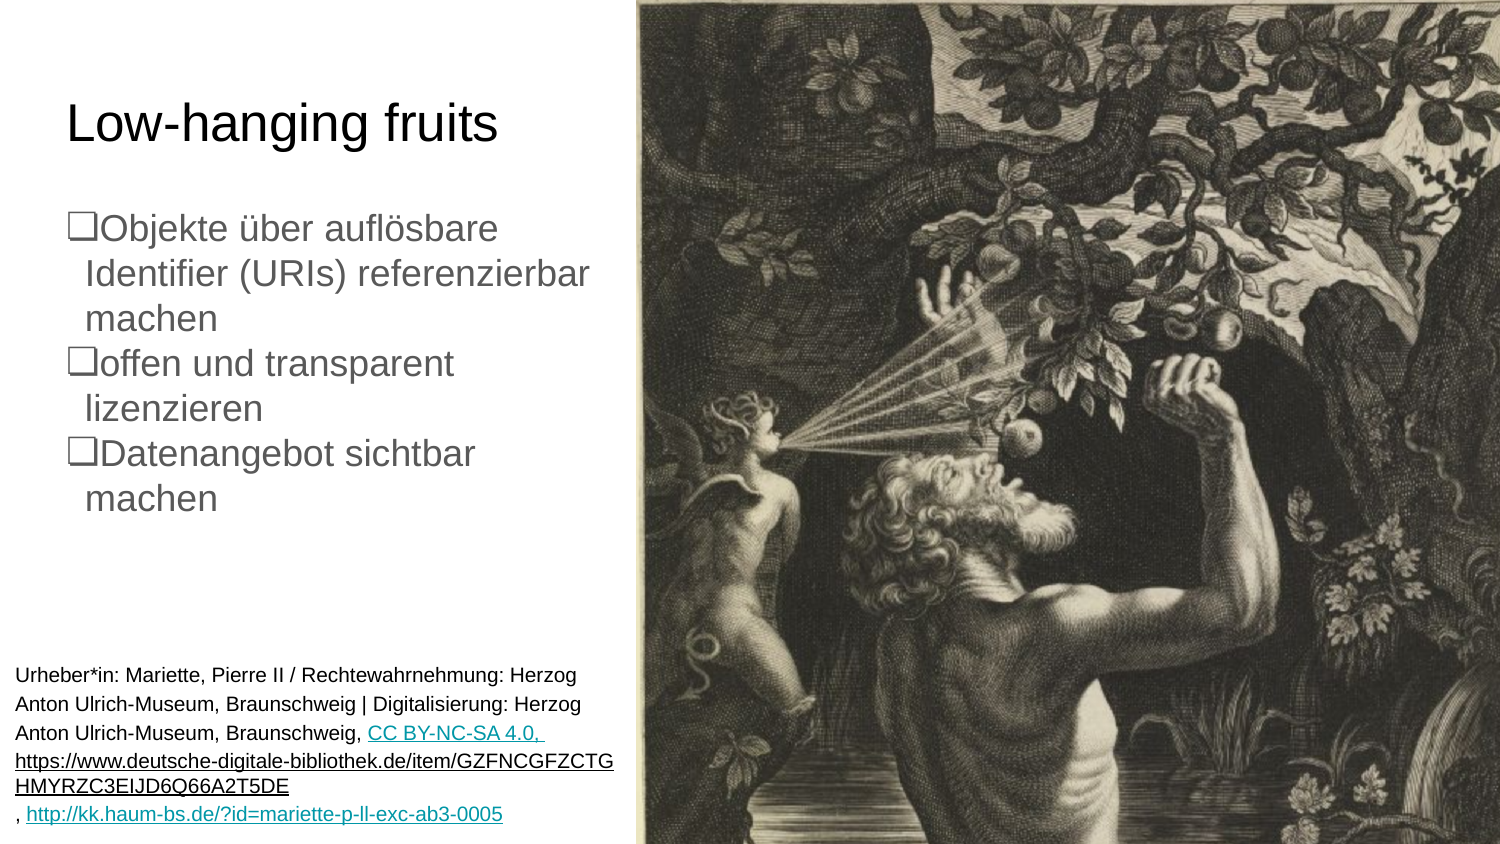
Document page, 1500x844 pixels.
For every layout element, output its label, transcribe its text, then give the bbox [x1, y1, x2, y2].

picture [636, 0, 1500, 844]
text_box Urheber*in: Mariette, Pierre II / Rechtewahrnehmung: Herzog Anton Ulrich-Museum, Braunschweig | Digitalisierung: Herzog Anton Ulrich-Museum, Braunschweig, CC BY-NC-SA 4.0, https://www.deutsche-digitale-bibliothek.de/item/GZFNCGFZCTGHMYRZC3EIJD6Q66A2T5DE, http://kk.haum-bs.de/?id=mariette-p-ll-exc-ab3-0005 [0, 642, 637, 817]
title Low-hanging fruits [51, 72, 619, 167]
list Objekte über auflösbare Identifier (URIs) referenzierbar machen offen und transparent lizenzieren Datenangebot sichtbar machen [51, 189, 619, 616]
